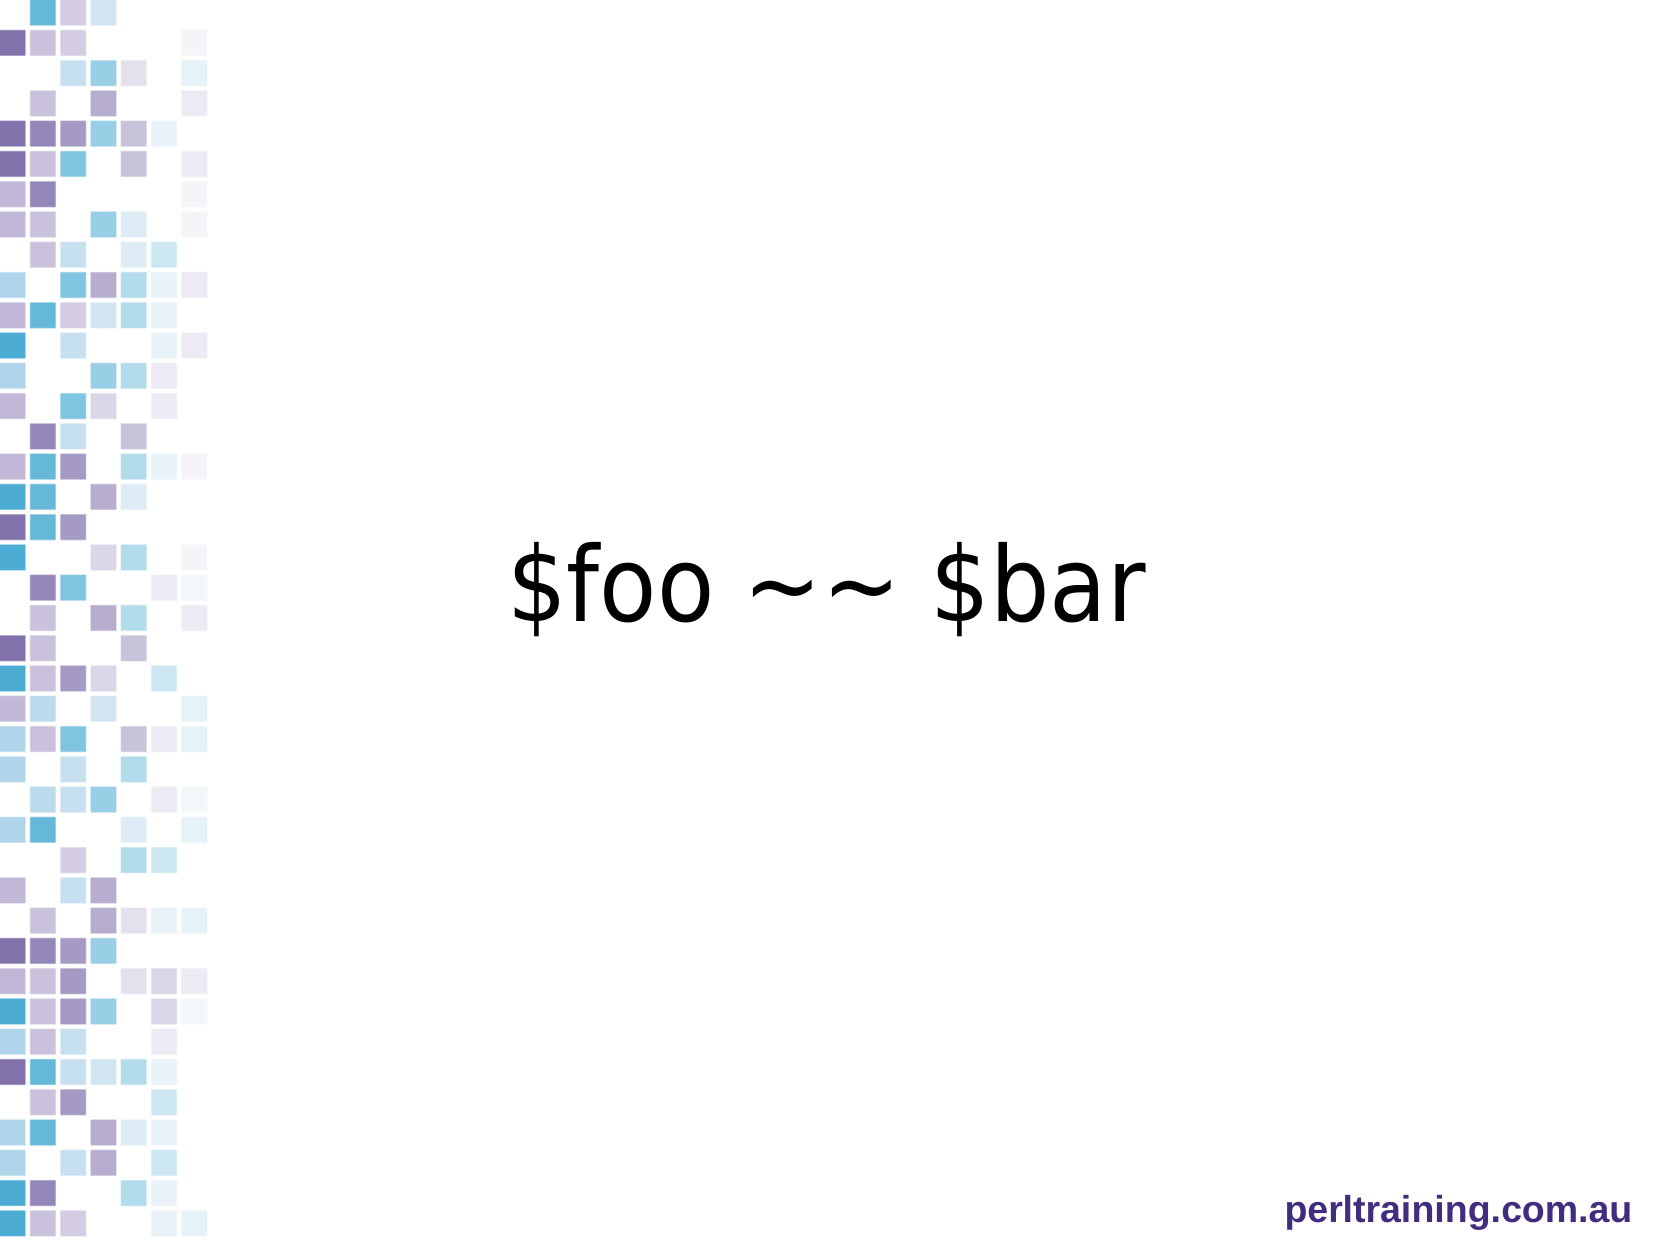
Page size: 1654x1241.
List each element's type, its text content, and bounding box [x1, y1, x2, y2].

title $foo ~~ $bar [82, 49, 1571, 1123]
picture [0, 0, 212, 1241]
